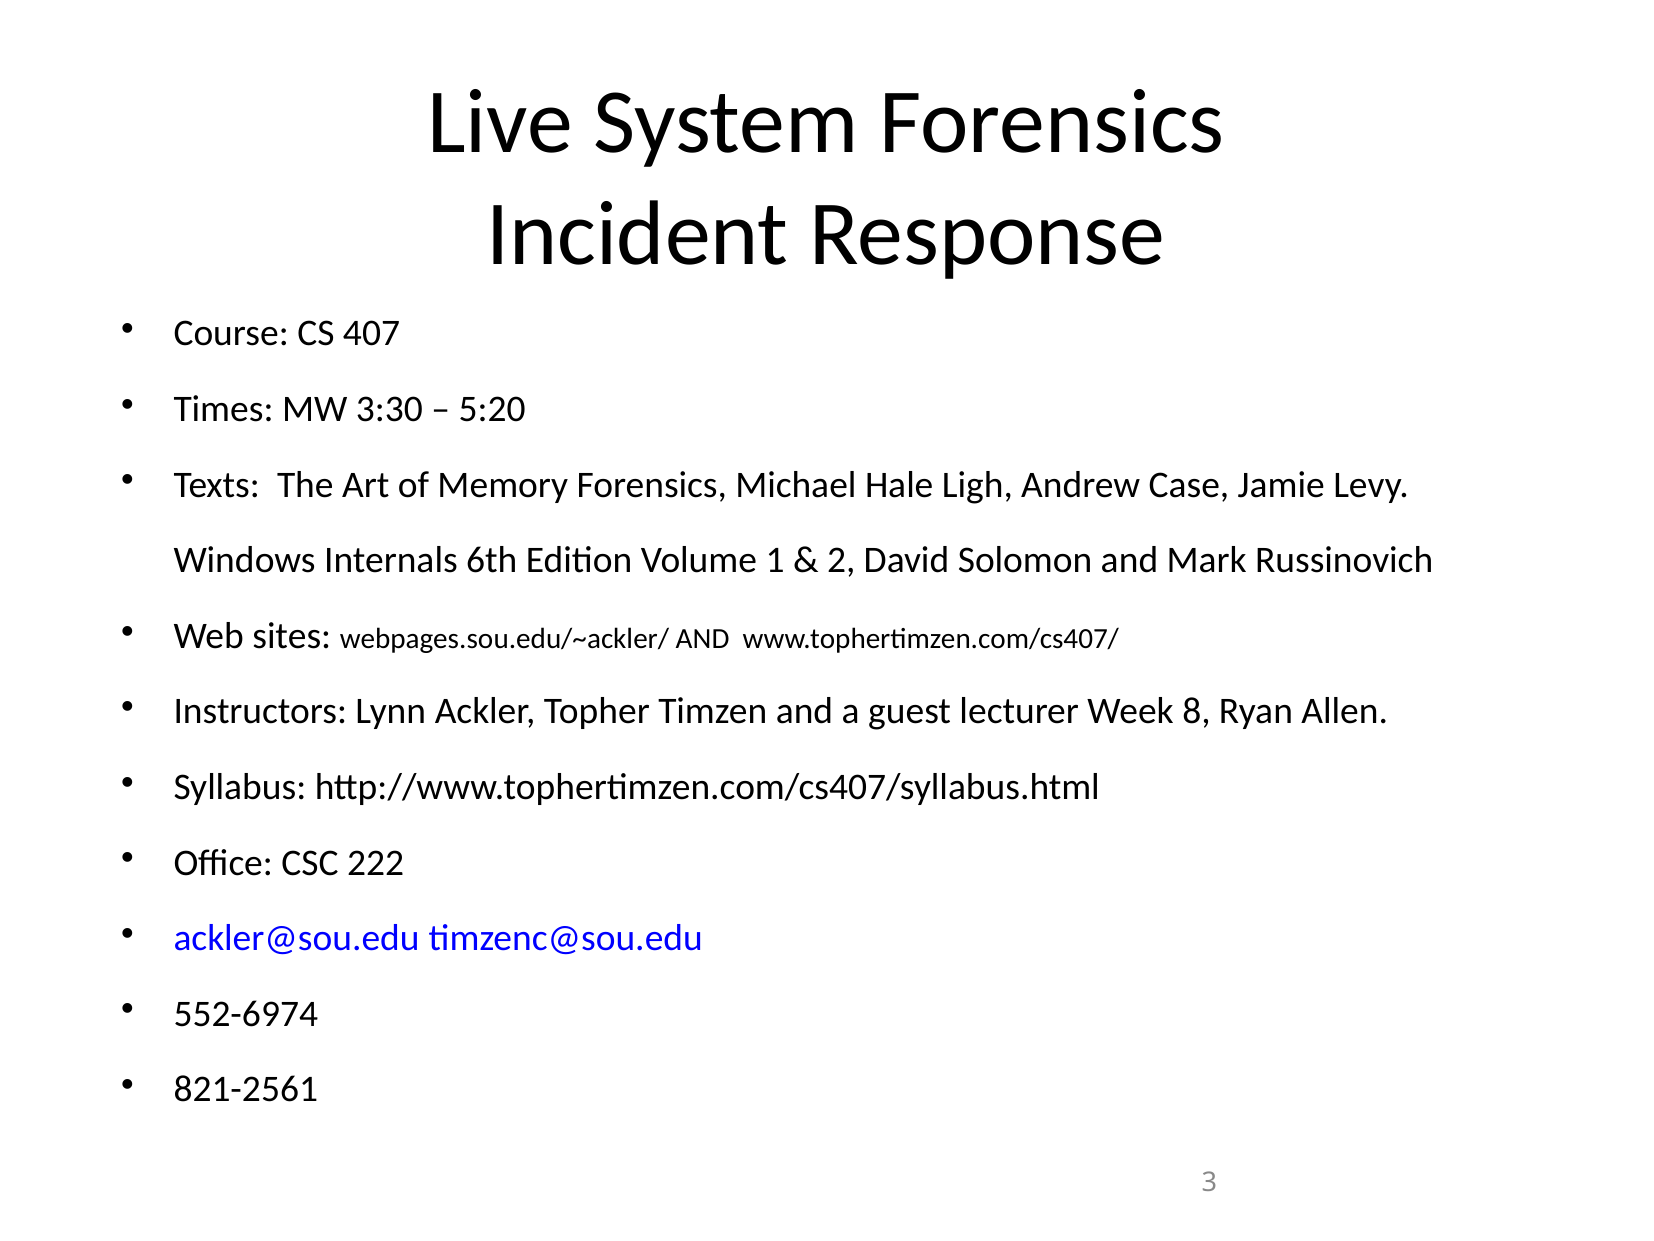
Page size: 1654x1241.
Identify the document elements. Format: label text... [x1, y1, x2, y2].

text_box <number> [1185, 1149, 1571, 1216]
text_box Live System Forensics Incident Response [82, 47, 1571, 295]
text_box Course: CS 407 Times: MW 3:30 – 5:20 Texts: The Art of Memory Forensics, Michael Hale Ligh, Andrew Case, Jamie Levy. Windows Internals 6th Edition Volume 1 & 2, David Solomon and Mark Russinovich Web sites: webpages.sou.edu/~ackler/ AND www.tophertimzen.com/cs407/ Instructors: Lynn Ackler, Topher Timzen and a guest lecturer Week 8, Ryan Allen. Syllabus: http://www.tophertimzen.com/cs407/syllabus.html Office: CSC 222 ackler@sou.edu timzenc@sou.edu 552-6974 821-2561 [86, 307, 1575, 1111]
